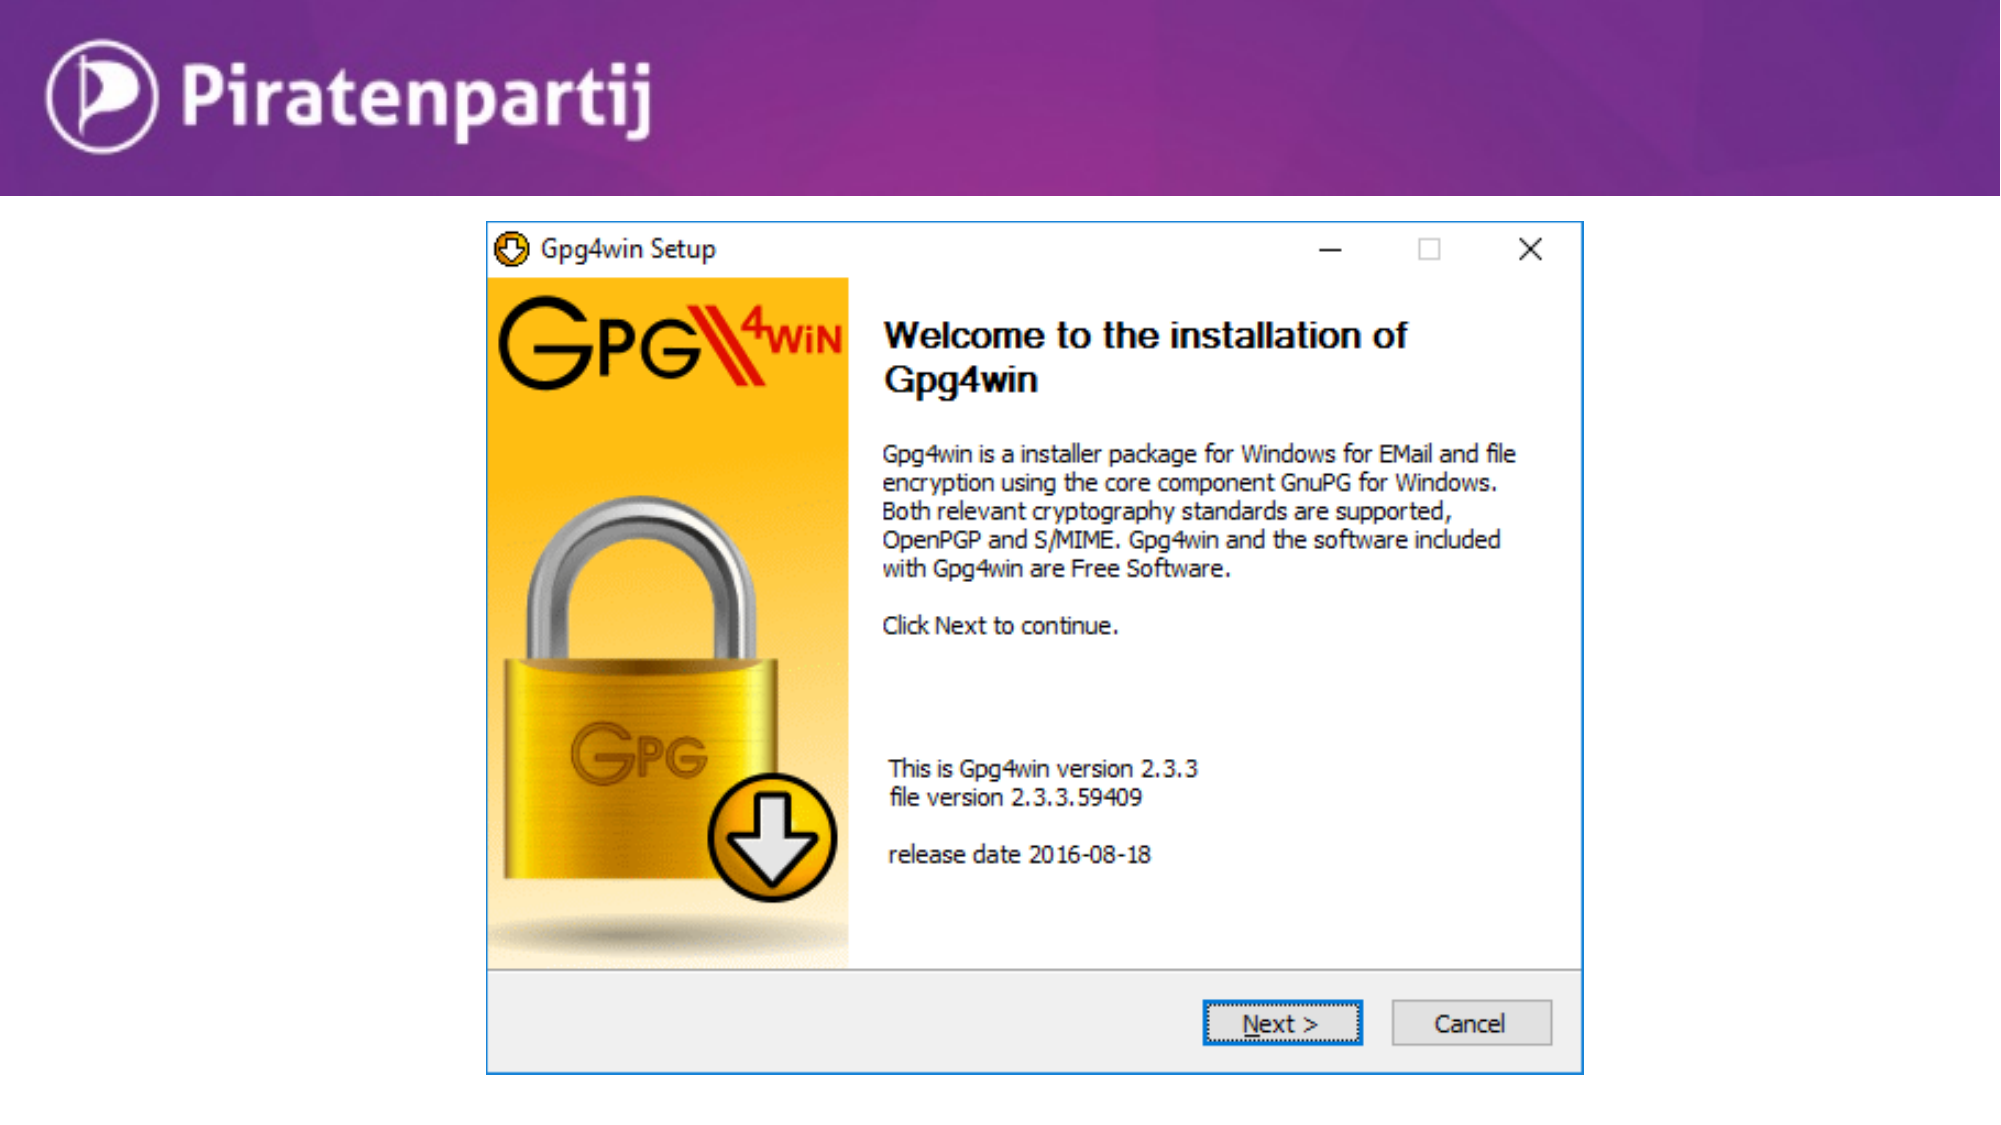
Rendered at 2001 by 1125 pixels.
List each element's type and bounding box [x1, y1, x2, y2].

picture [0, 0, 2000, 196]
picture [486, 221, 1584, 1075]
